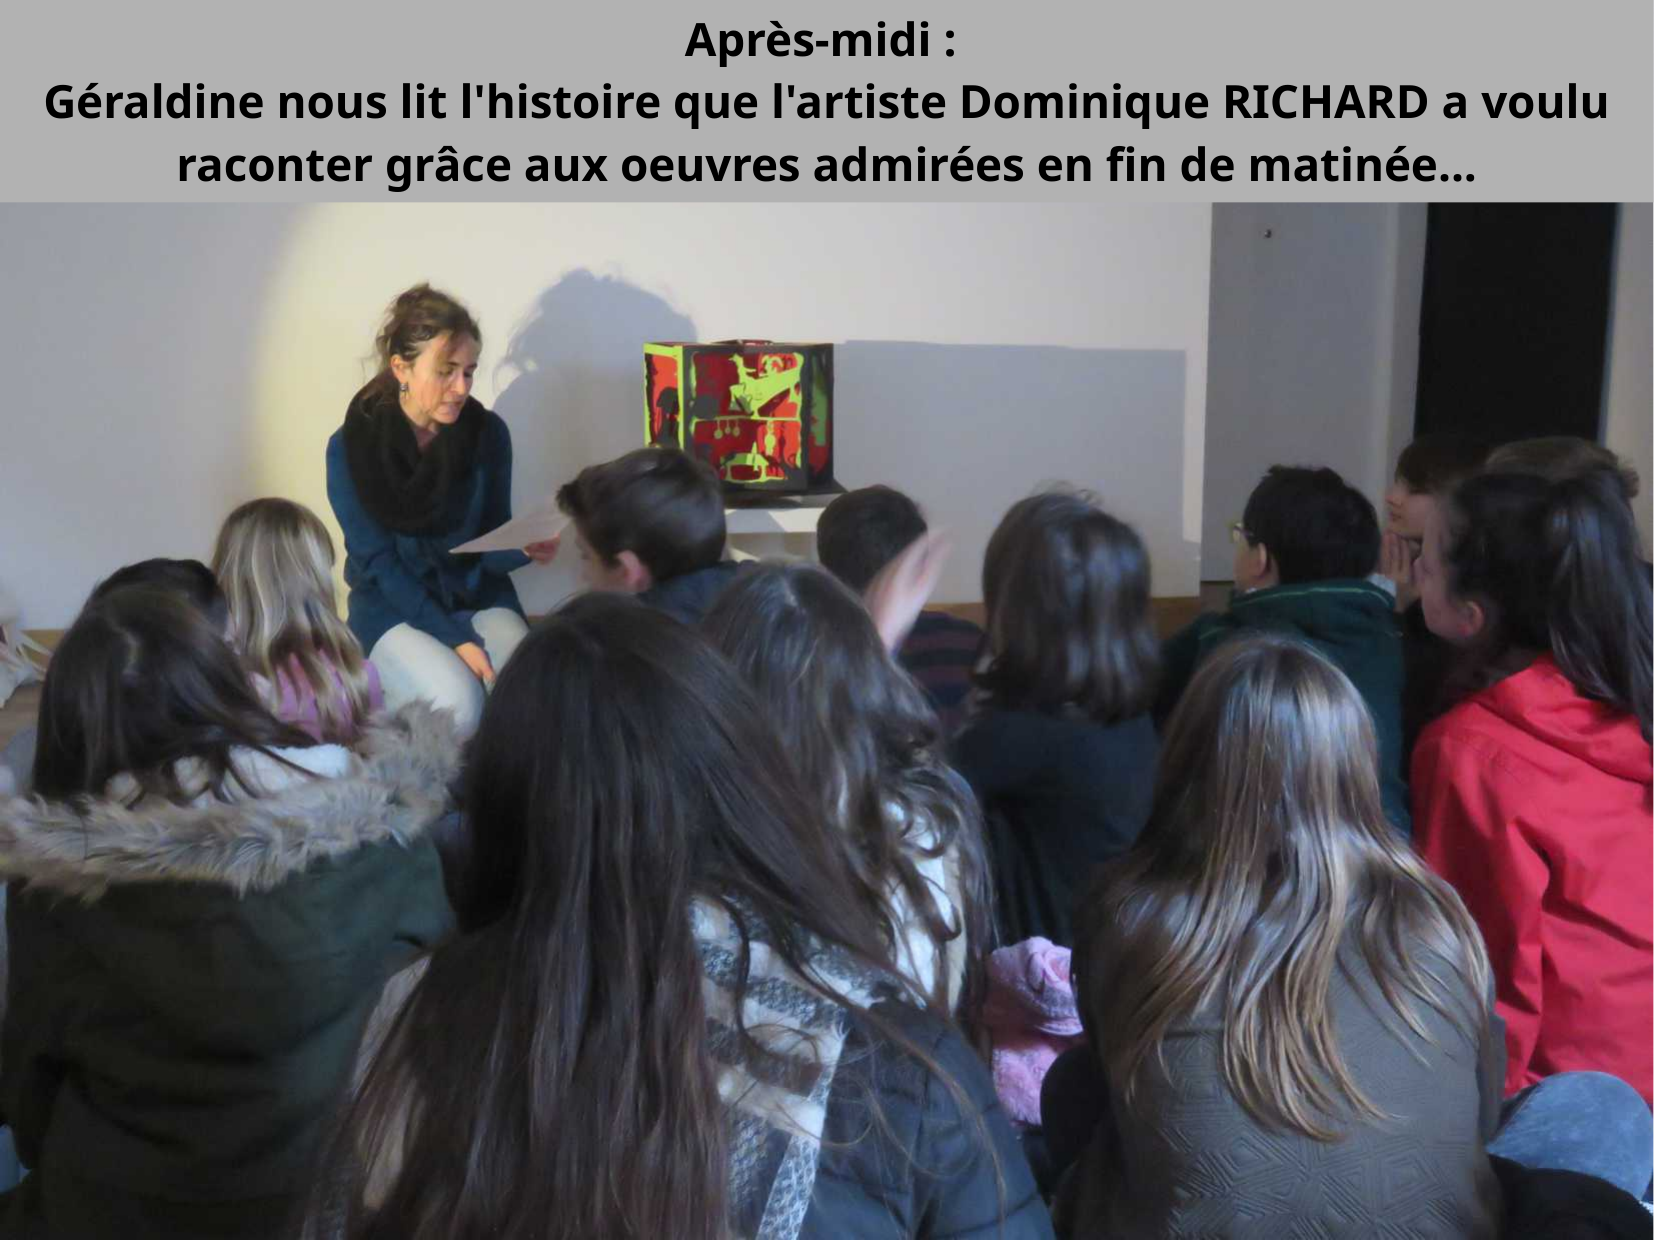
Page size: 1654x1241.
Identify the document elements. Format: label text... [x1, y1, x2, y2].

text_box Après-midi : Géraldine nous lit l'histoire que l'artiste Dominique RICHARD a voulu raconter grâce aux oeuvres admirées en fin de matinée... [0, 0, 1654, 188]
picture [0, 203, 1654, 1241]
